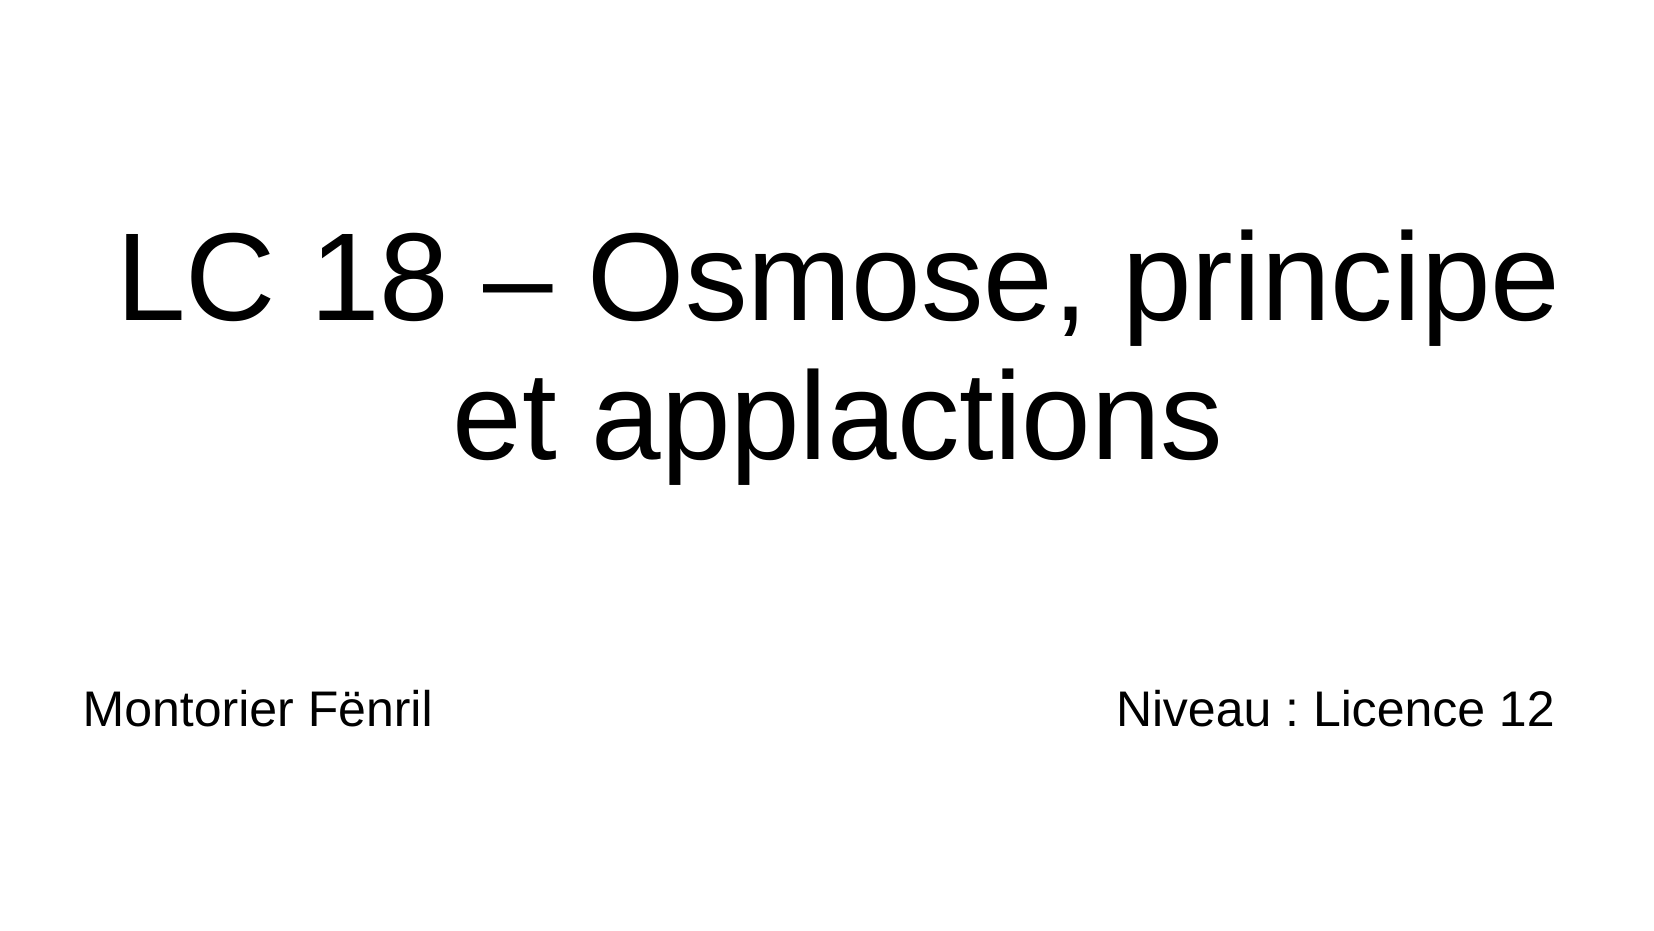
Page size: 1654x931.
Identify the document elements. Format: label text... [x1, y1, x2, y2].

subtitle Montorier Fënril Niveau : Licence 12 [82, 661, 1571, 758]
title LC 18 – Osmose, principe et applactions [94, 136, 1583, 557]
